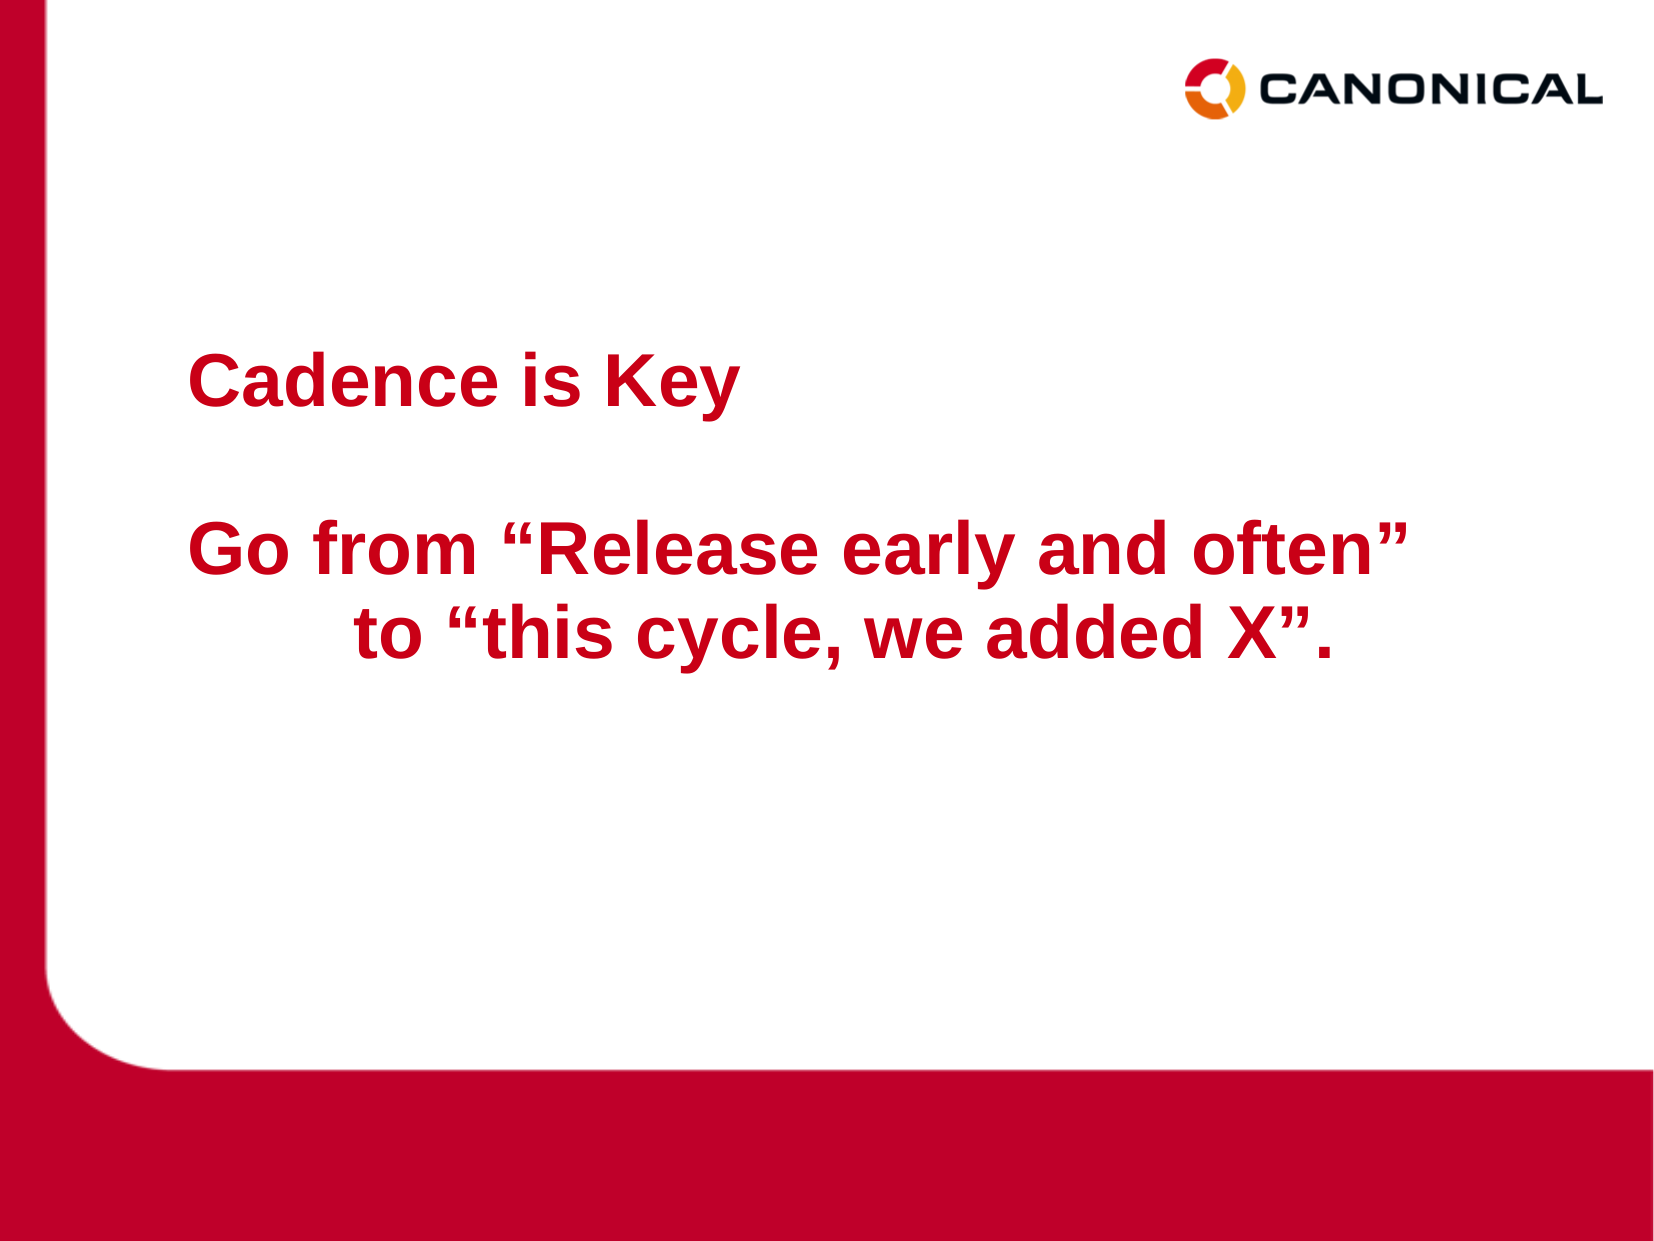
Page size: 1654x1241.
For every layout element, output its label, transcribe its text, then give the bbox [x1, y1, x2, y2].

picture [0, 0, 1654, 1241]
title Cadence is Key Go from “Release early and often” to “this cycle, we added X”. [187, 150, 1571, 863]
